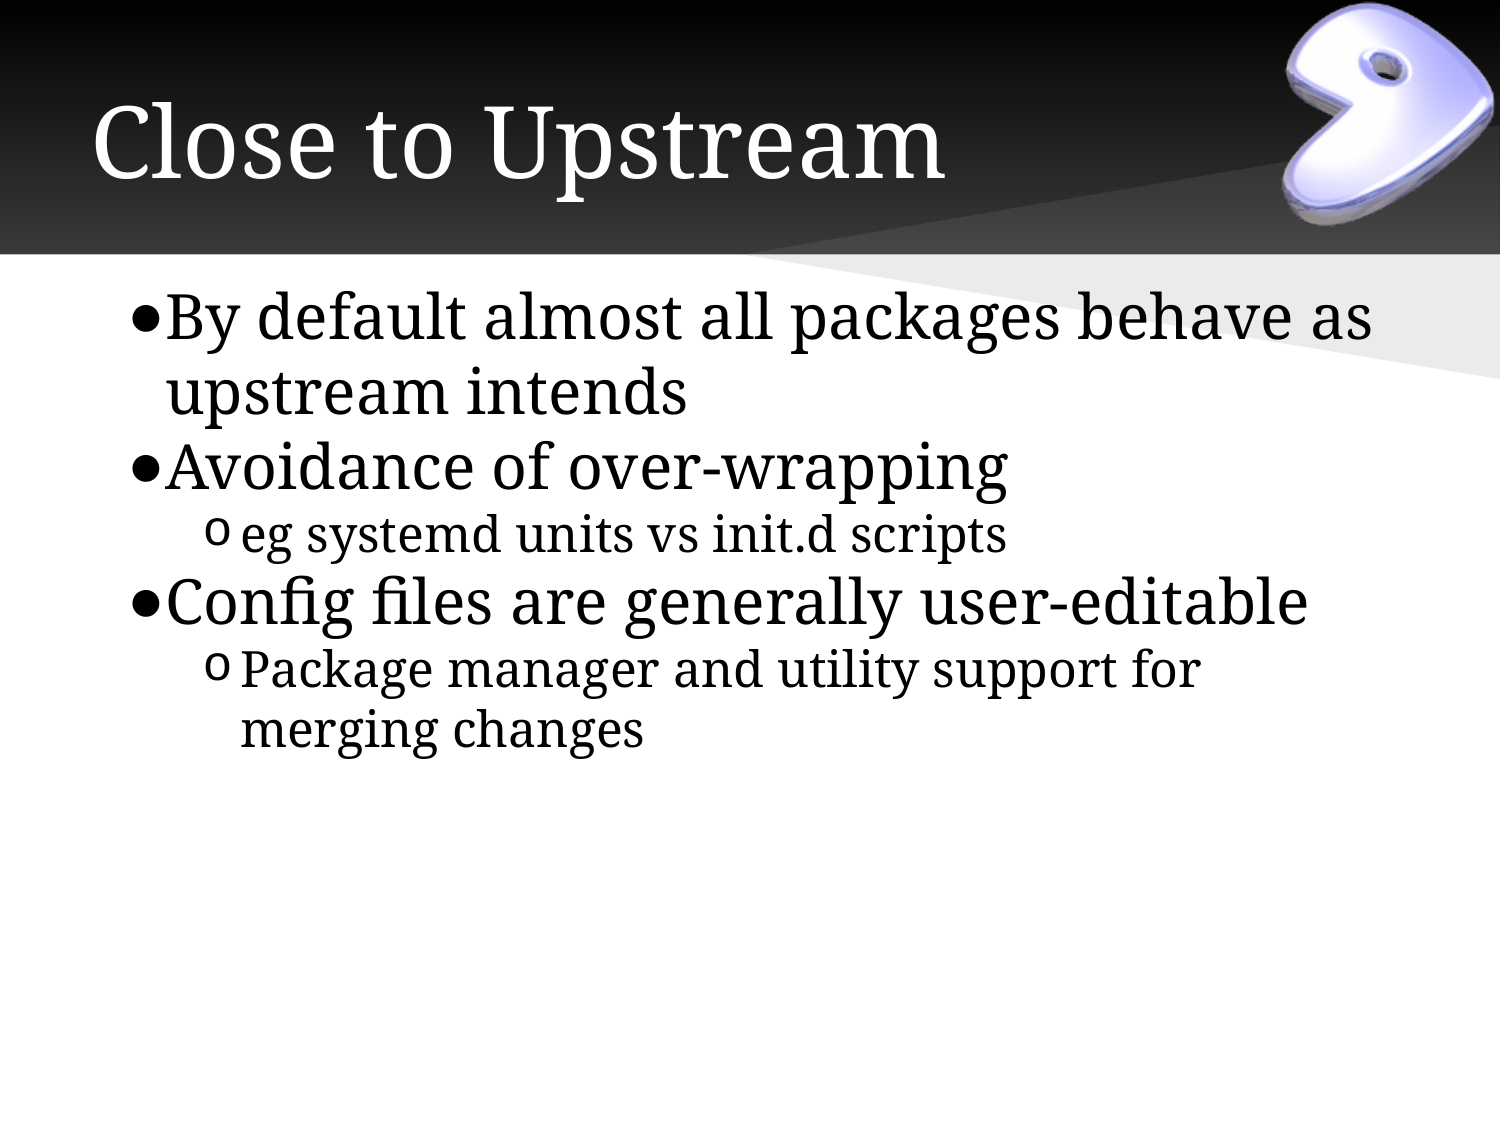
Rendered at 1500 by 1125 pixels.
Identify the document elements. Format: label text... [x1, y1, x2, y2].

title Close to Upstream [75, 45, 1425, 233]
list By default almost all packages behave as upstream intends Avoidance of over-wrapping eg systemd units vs init.d scripts Config files are generally user-editable Package manager and utility support for merging changes [75, 262, 1425, 1078]
picture [1271, 0, 1500, 233]
